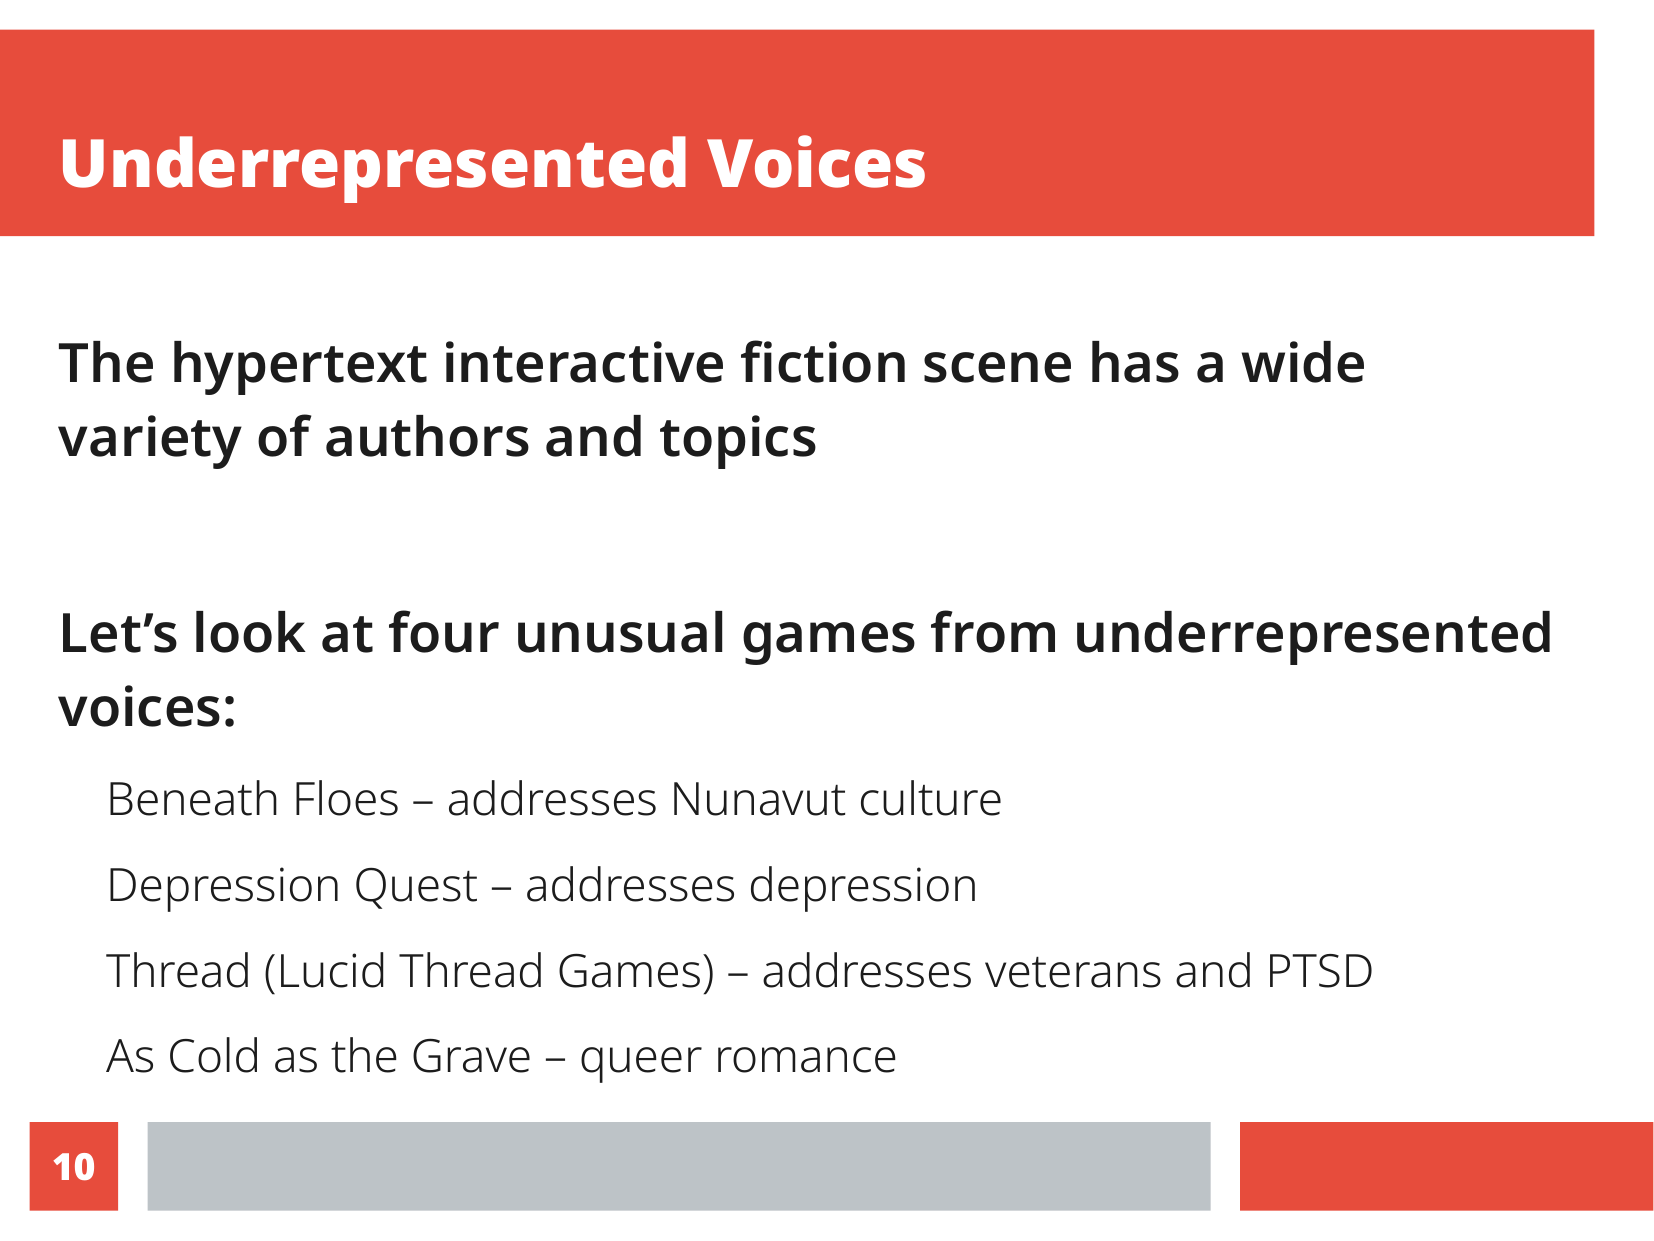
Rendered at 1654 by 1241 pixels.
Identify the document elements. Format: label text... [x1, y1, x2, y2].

list The hypertext interactive fiction scene has a wide variety of authors and topics Let’s look at four unusual games from underrepresented voices: Beneath Floes – addresses Nunavut culture Depression Quest – addresses depression Thread (Lucid Thread Games) – addresses veterans and PTSD As Cold as the Grave – queer romance [59, 324, 1565, 1093]
title Underrepresented Voices [59, 59, 1595, 207]
